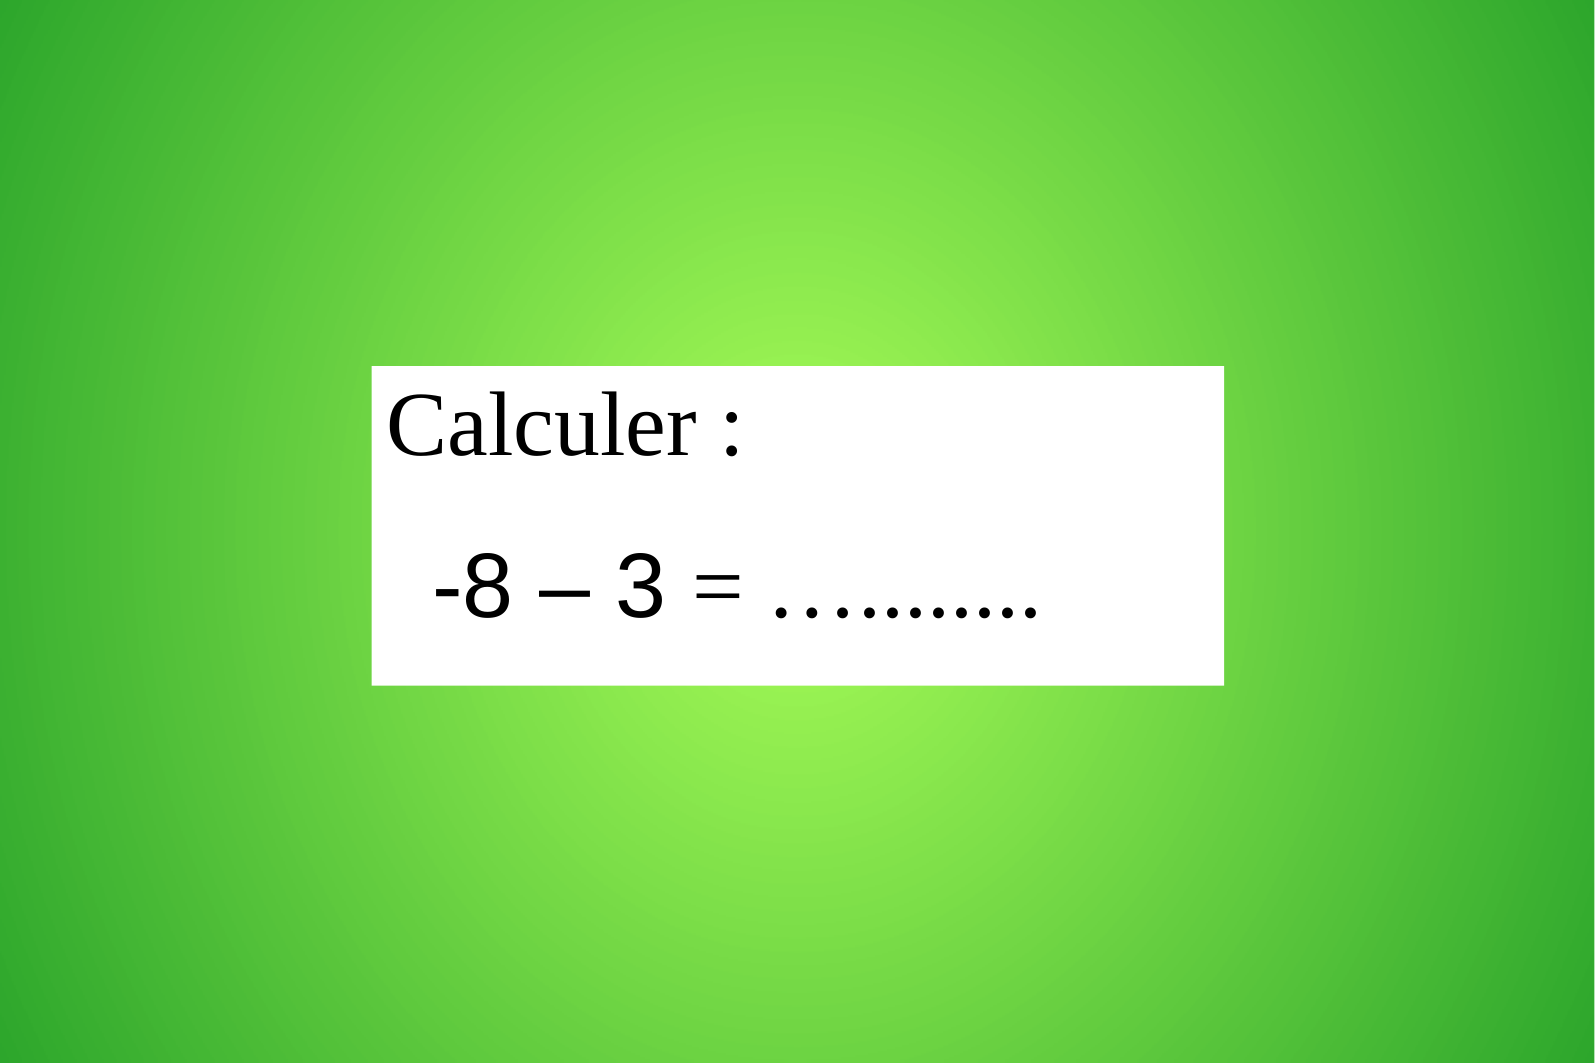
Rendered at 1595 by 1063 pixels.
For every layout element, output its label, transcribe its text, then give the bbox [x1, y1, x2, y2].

picture [0, 0, 1595, 1063]
text_box Calculer : -8 – 3 = …........ [371, 366, 1225, 686]
